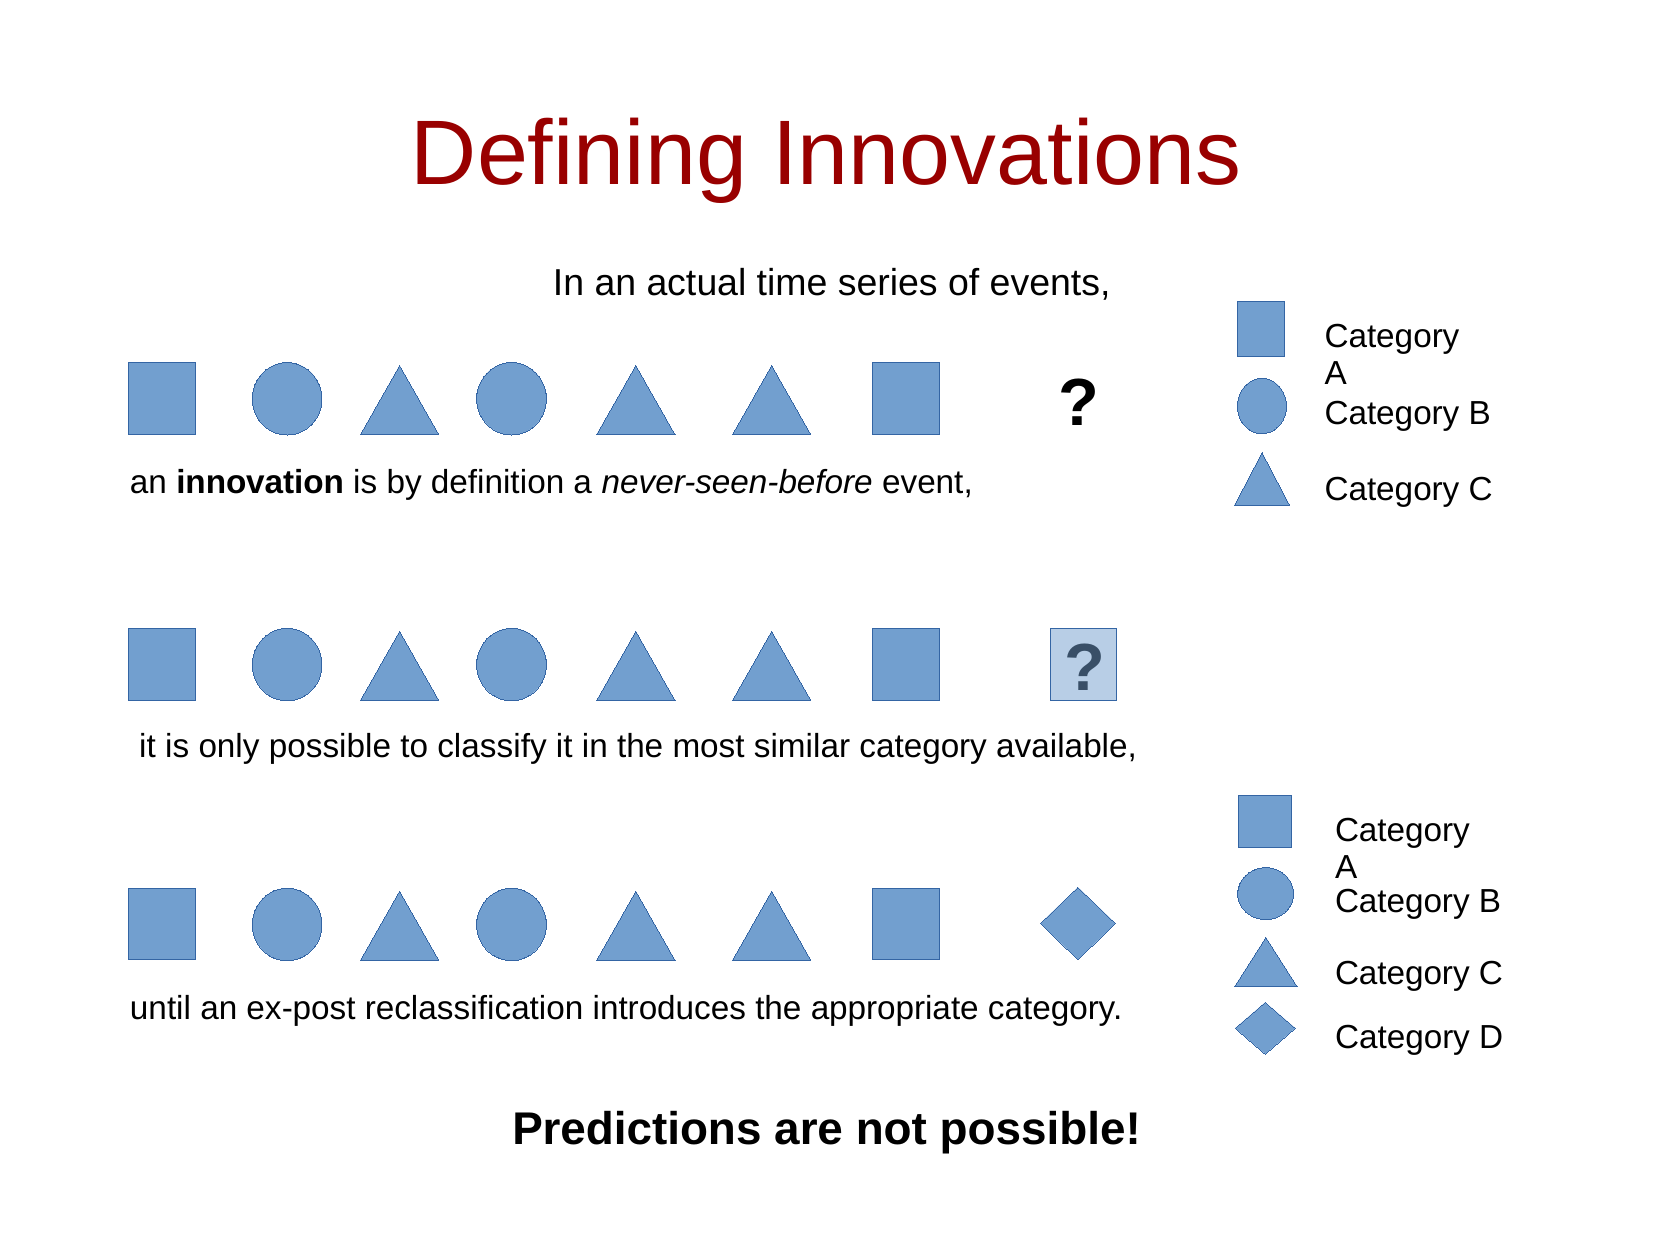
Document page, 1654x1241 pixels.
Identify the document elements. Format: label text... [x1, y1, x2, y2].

text_box [1050, 628, 1117, 701]
text_box it is only possible to classify it in the most similar category available, [129, 709, 1426, 783]
text_box Category A [1320, 803, 1515, 857]
text_box [596, 365, 676, 435]
text_box [596, 891, 676, 961]
text_box [1040, 887, 1116, 960]
text_box [252, 888, 322, 961]
title Defining Innovations [82, 49, 1571, 257]
text_box [1237, 378, 1287, 434]
text_box Predictions are not possible! [497, 1095, 1157, 1163]
text_box [1235, 1002, 1296, 1055]
text_box [872, 362, 940, 435]
text_box [252, 628, 322, 701]
text_box ? [1050, 622, 1121, 709]
text_box [360, 891, 439, 961]
text_box [732, 631, 811, 701]
text_box [732, 365, 811, 435]
text_box Category C [1320, 947, 1519, 1000]
text_box Category B [1309, 386, 1506, 440]
text_box [596, 631, 676, 701]
text_box [1237, 867, 1294, 920]
text_box until an ex-post reclassification introduces the appropriate category. [129, 975, 1141, 1042]
text_box [128, 362, 196, 435]
text_box [1234, 452, 1290, 506]
text_box [732, 891, 811, 961]
text_box [128, 888, 196, 960]
text_box [128, 628, 196, 701]
text_box ? [1044, 357, 1115, 447]
text_box [360, 631, 439, 701]
text_box In an actual time series of events, [538, 253, 1126, 311]
text_box Category A [1309, 310, 1504, 363]
text_box [476, 362, 547, 436]
text_box Category C [1309, 463, 1508, 516]
text_box [1238, 795, 1292, 848]
subtitle an innovation is by definition a never-seen-before event, [129, 449, 993, 516]
text_box Category D [1320, 1010, 1519, 1064]
text_box [476, 628, 547, 701]
text_box [252, 362, 322, 436]
text_box [872, 628, 940, 701]
text_box [360, 365, 439, 435]
text_box [872, 888, 940, 960]
text_box [476, 888, 547, 961]
text_box Category B [1320, 875, 1517, 928]
text_box [1234, 937, 1298, 987]
text_box [1237, 301, 1285, 357]
